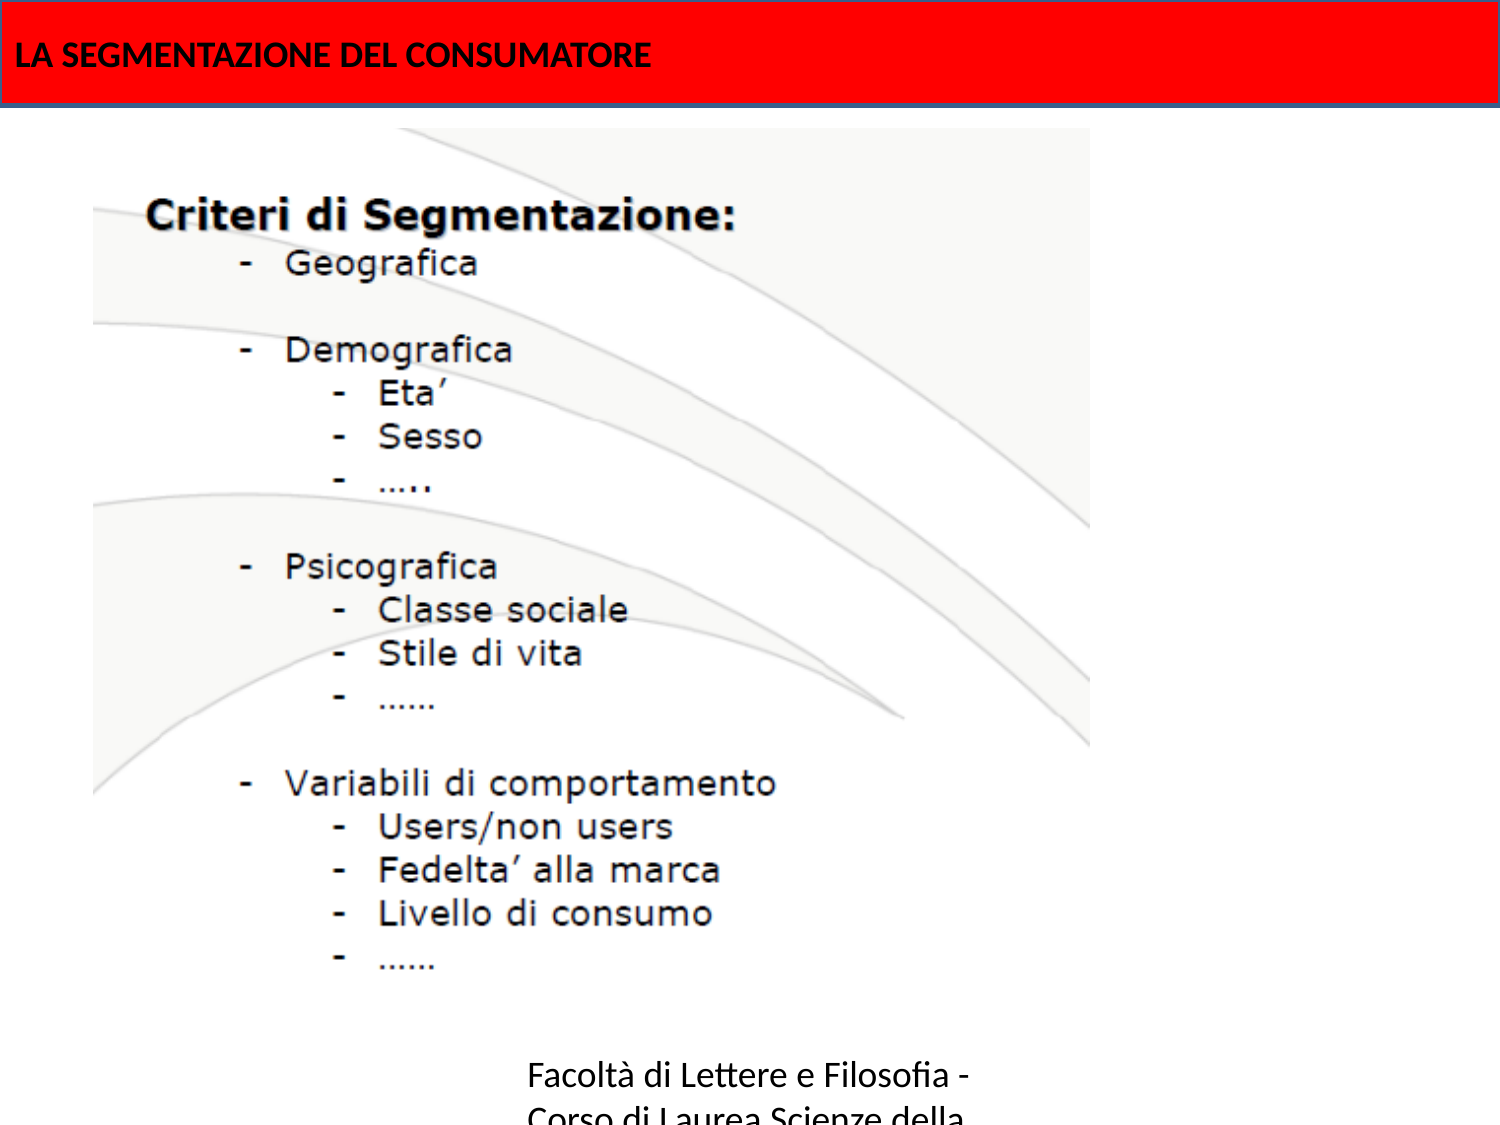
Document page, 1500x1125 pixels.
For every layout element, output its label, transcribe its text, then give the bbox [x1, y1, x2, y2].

text_box LA SEGMENTAZIONE DEL CONSUMATORE [0, 0, 1500, 106]
footer Facoltà di Lettere e Filosofia - Corso di Laurea Scienze della Comunicazione – Economia e Gestione dell’impresa Gianluca Gariuolo [512, 1042, 988, 1103]
picture [93, 128, 1090, 1011]
